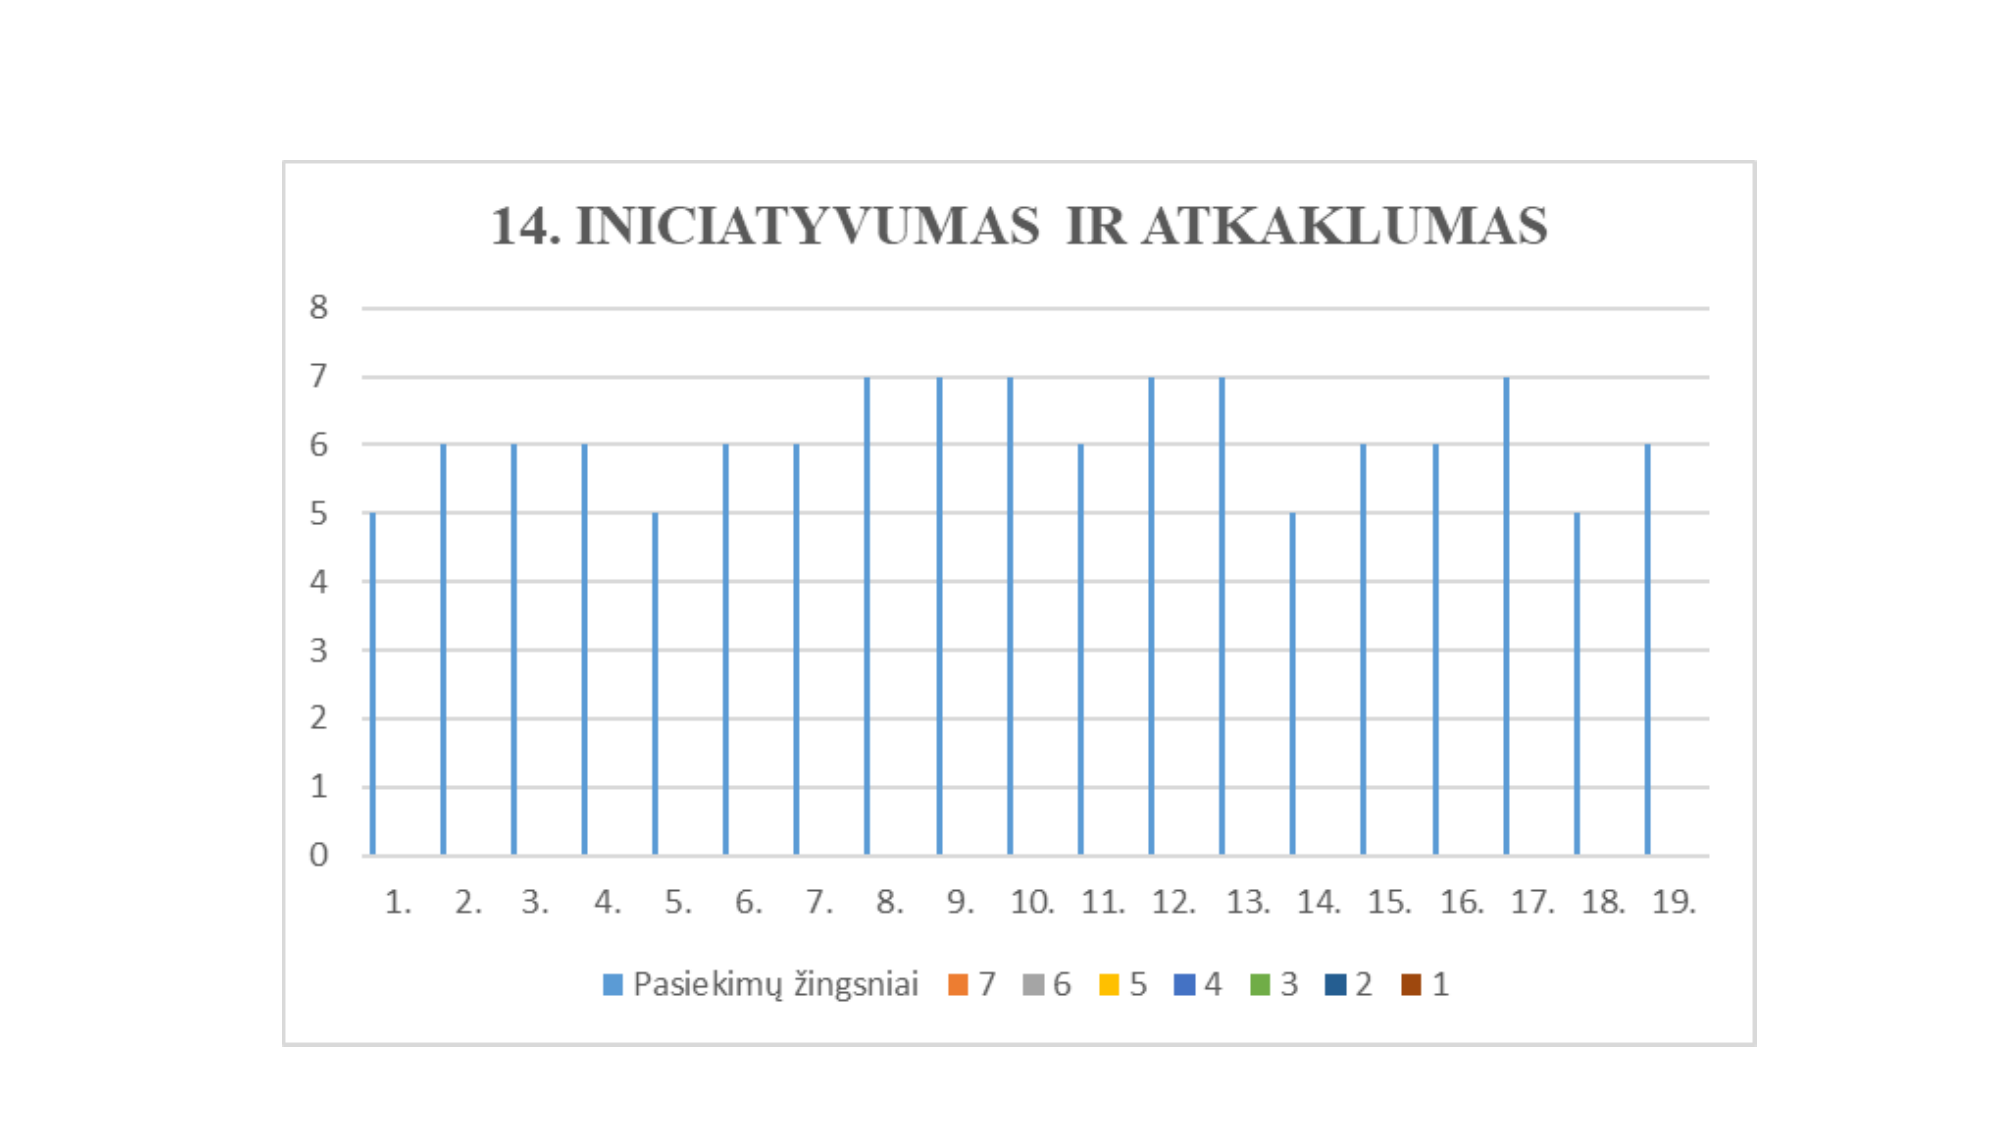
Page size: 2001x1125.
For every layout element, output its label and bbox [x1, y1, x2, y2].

picture [282, 160, 1757, 1047]
